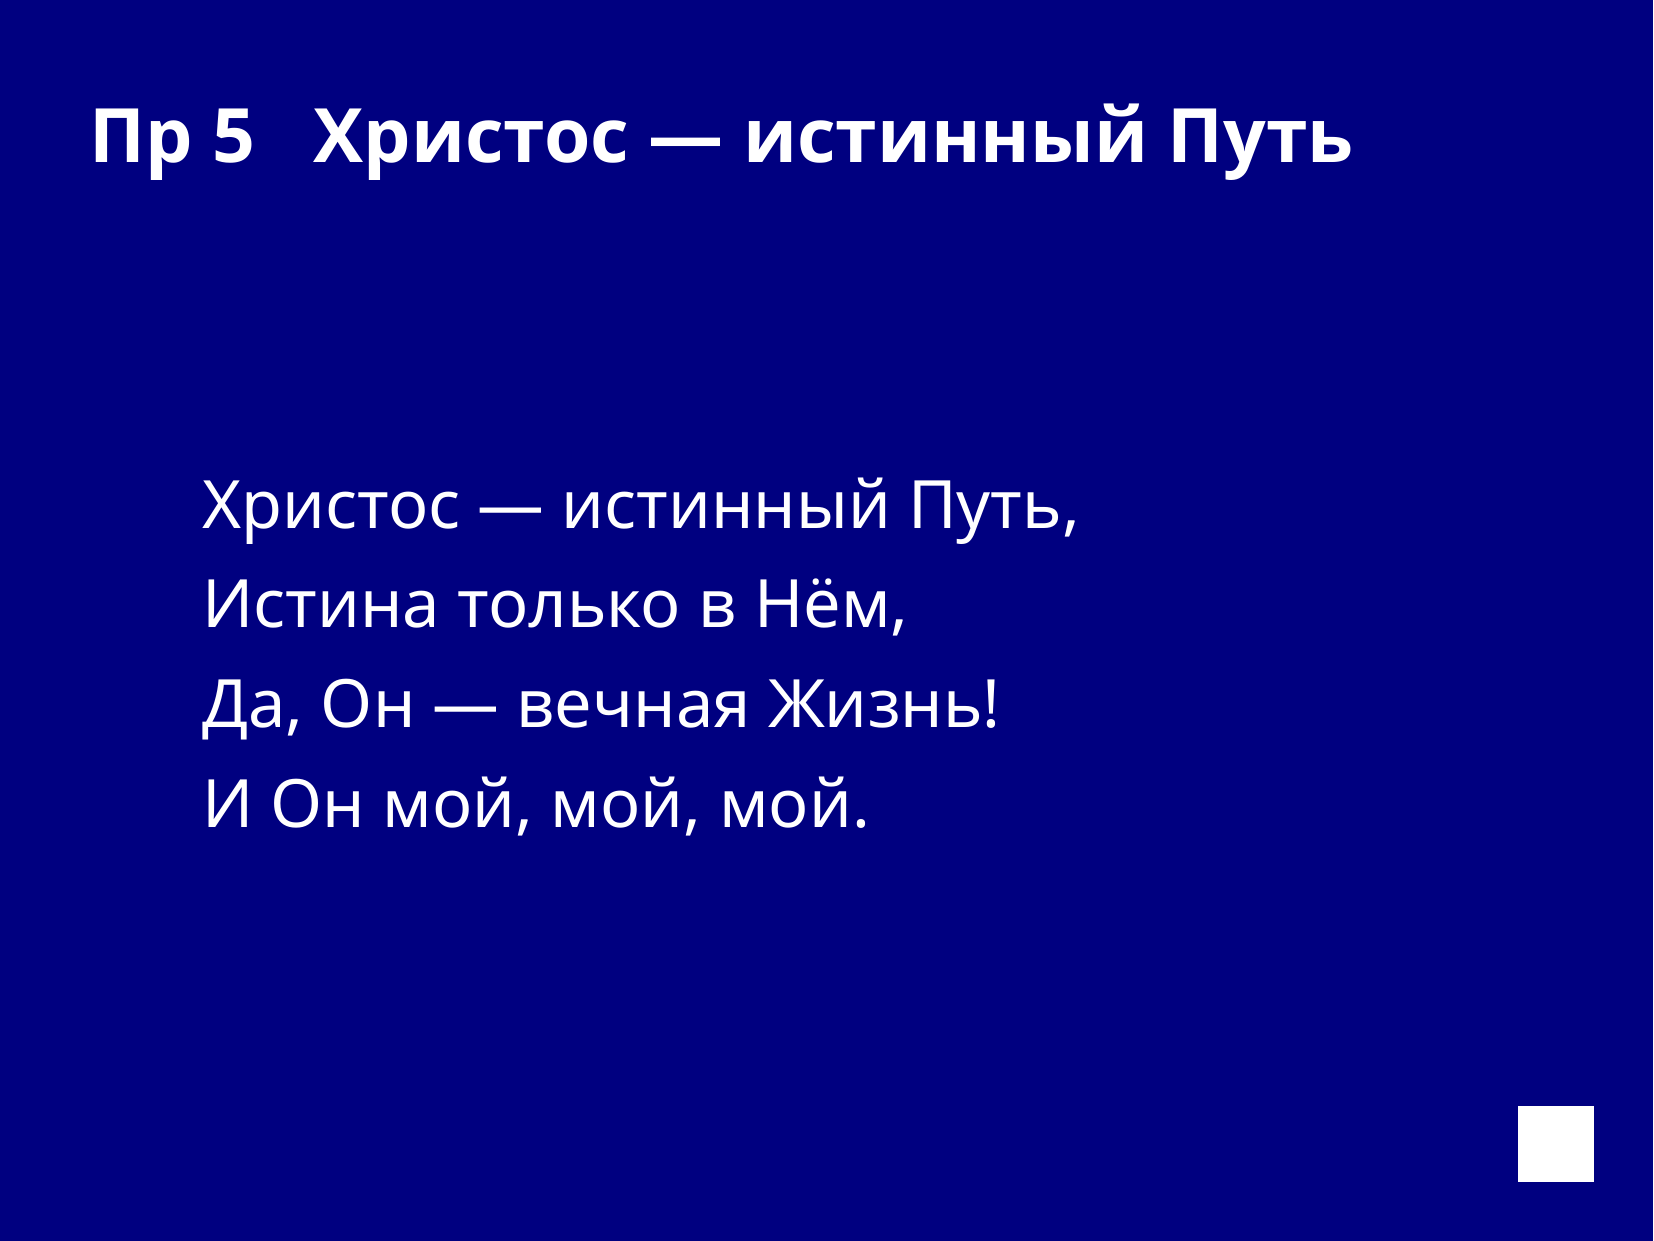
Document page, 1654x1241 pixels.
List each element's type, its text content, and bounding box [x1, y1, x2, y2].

text_box [1518, 1106, 1594, 1182]
text_box Христос — истинный Путь, Истина только в Нём, Да, Он — вечная Жизнь! И Он мой, мой, мой. [75, 188, 1576, 1163]
text_box Пр 5 Христос — истинный Путь [75, 75, 1576, 188]
